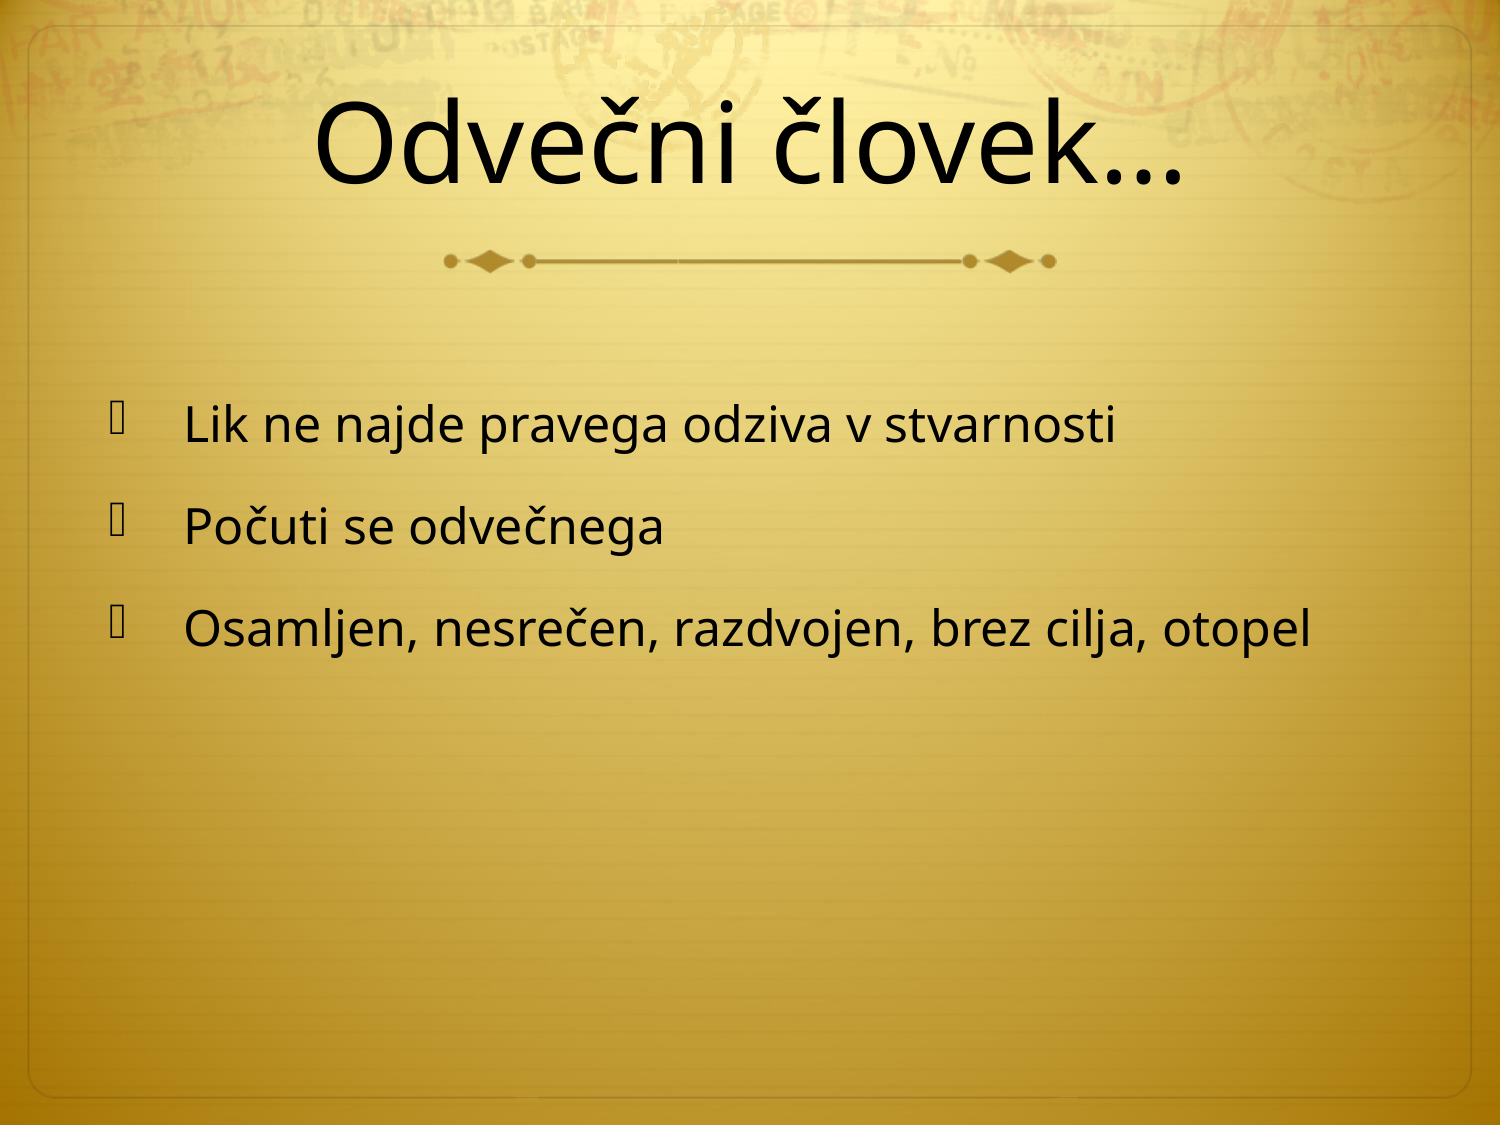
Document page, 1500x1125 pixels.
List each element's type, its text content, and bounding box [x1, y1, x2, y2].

list Lik ne najde pravega odziva v stvarnosti Počuti se odvečnega Osamljen, nesrečen, razdvojen, brez cilja, otopel [93, 385, 1407, 932]
title Odvečni človek… [93, 45, 1407, 233]
picture [0, 0, 1500, 1125]
